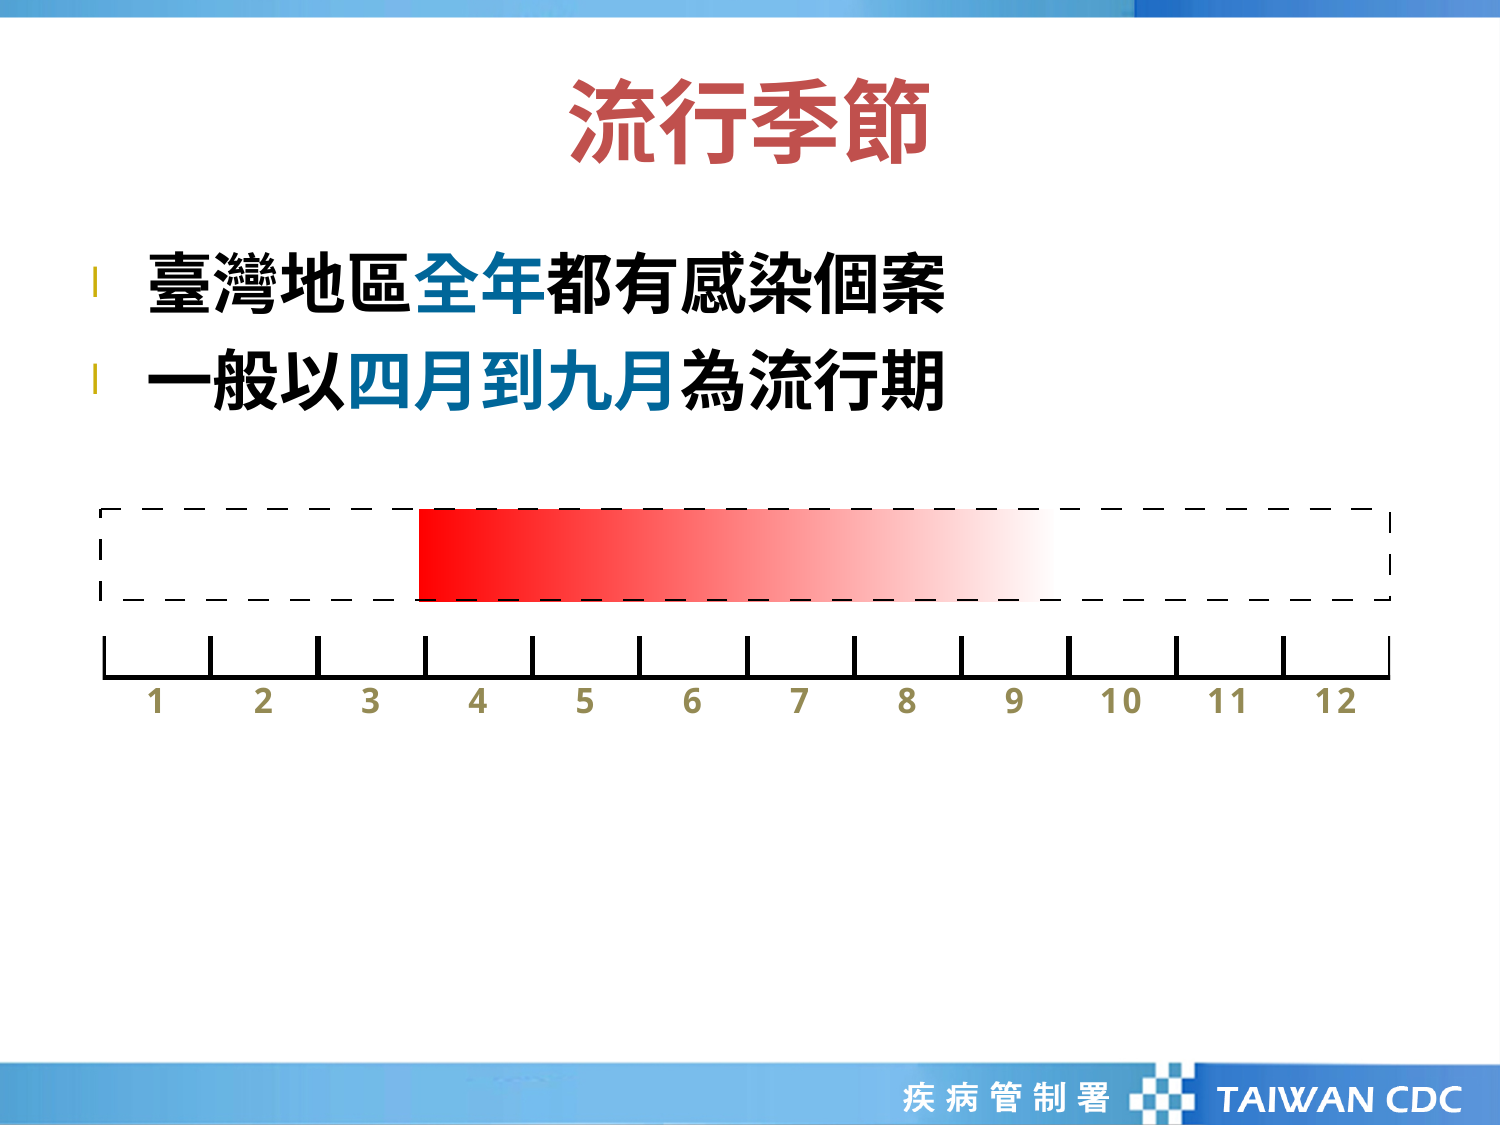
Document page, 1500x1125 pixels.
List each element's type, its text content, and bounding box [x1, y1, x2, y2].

text_box [419, 530, 1054, 601]
title 流行季節 [75, 25, 1426, 214]
picture [102, 635, 1392, 732]
list 臺灣地區全年都有感染個案 一般以四月到九月為流行期 [75, 234, 1426, 530]
